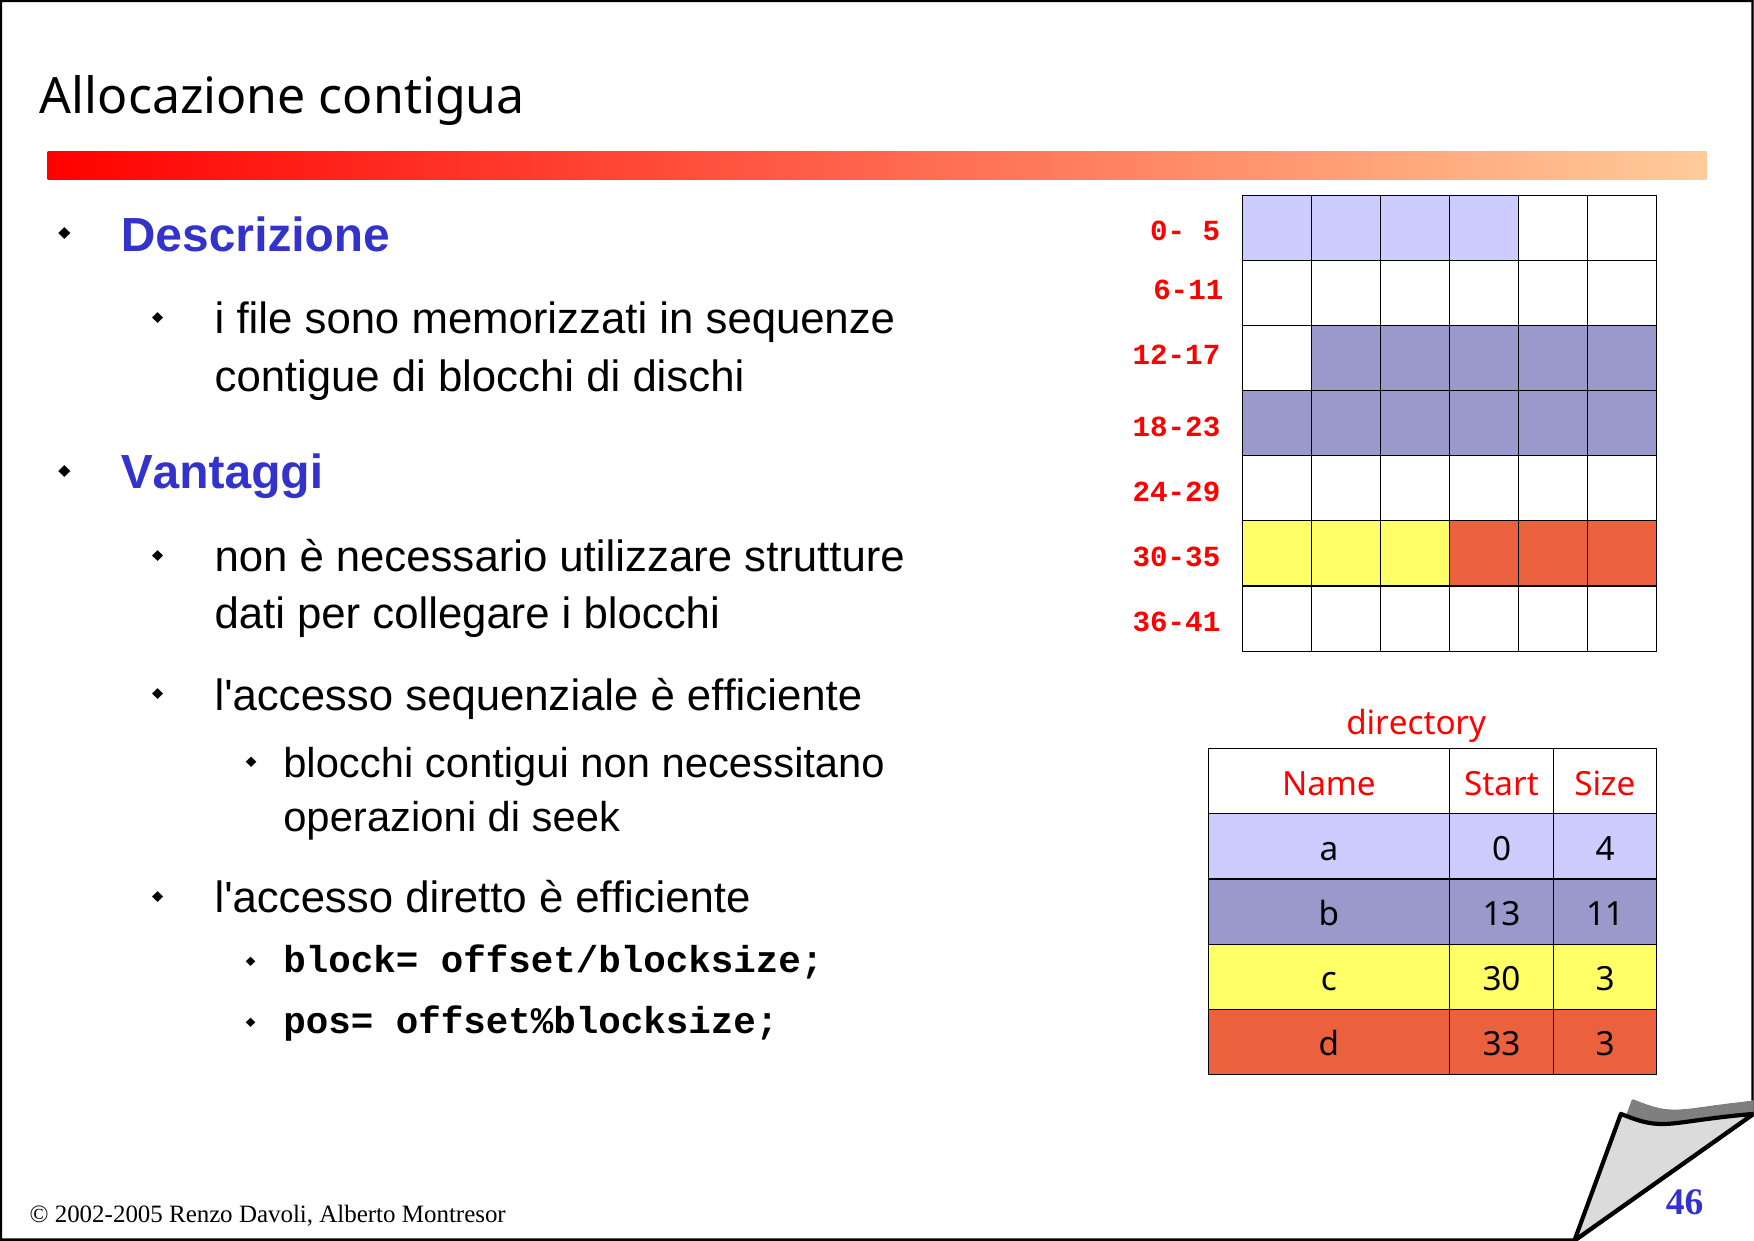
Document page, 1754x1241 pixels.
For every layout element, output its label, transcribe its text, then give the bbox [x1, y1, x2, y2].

text_box 6-11 [1153, 273, 1236, 311]
text_box 9 [1469, 152, 1474, 179]
text_box 12-17 [1132, 338, 1236, 376]
text_box b [1208, 879, 1449, 944]
text_box 0- 5 [1132, 214, 1236, 252]
text_box a [1208, 813, 1449, 879]
text_box 4 [1553, 813, 1657, 879]
text_box 33 [1449, 1009, 1553, 1075]
text_box 30 [1449, 944, 1553, 1009]
text_box 30-35 [1132, 540, 1236, 578]
text_box 3 [1553, 1009, 1657, 1075]
text_box c [1208, 944, 1449, 1009]
text_box Size [1553, 748, 1657, 813]
title Allocazione contigua [40, 49, 1713, 144]
text_box Name [1208, 748, 1449, 813]
text_box directory [1346, 696, 1518, 748]
text_box 0 [1449, 813, 1553, 879]
text_box [1242, 325, 1657, 455]
text_box 18-23 [1132, 410, 1236, 448]
list Descrizione i file sono memorizzati in sequenze contigue di blocchi di dischi Vantaggi non è necessario utilizzare strutture dati per collegare i blocchi l'accesso sequenziale è efficiente blocchi contigui non necessitano operazioni di seek l'accesso diretto è efficiente block= offset/blocksize; pos= offset%blocksize; [58, 206, 1726, 1131]
text_box Start [1449, 748, 1553, 813]
text_box [1242, 195, 1518, 260]
text_box 36-41 [1132, 605, 1236, 643]
text_box 11 [1553, 879, 1657, 944]
text_box d [1208, 1009, 1449, 1075]
text_box [1242, 520, 1657, 586]
text_box 13 [1449, 879, 1553, 944]
text_box 24-29 [1132, 475, 1236, 513]
text_box 3 [1553, 944, 1657, 1009]
